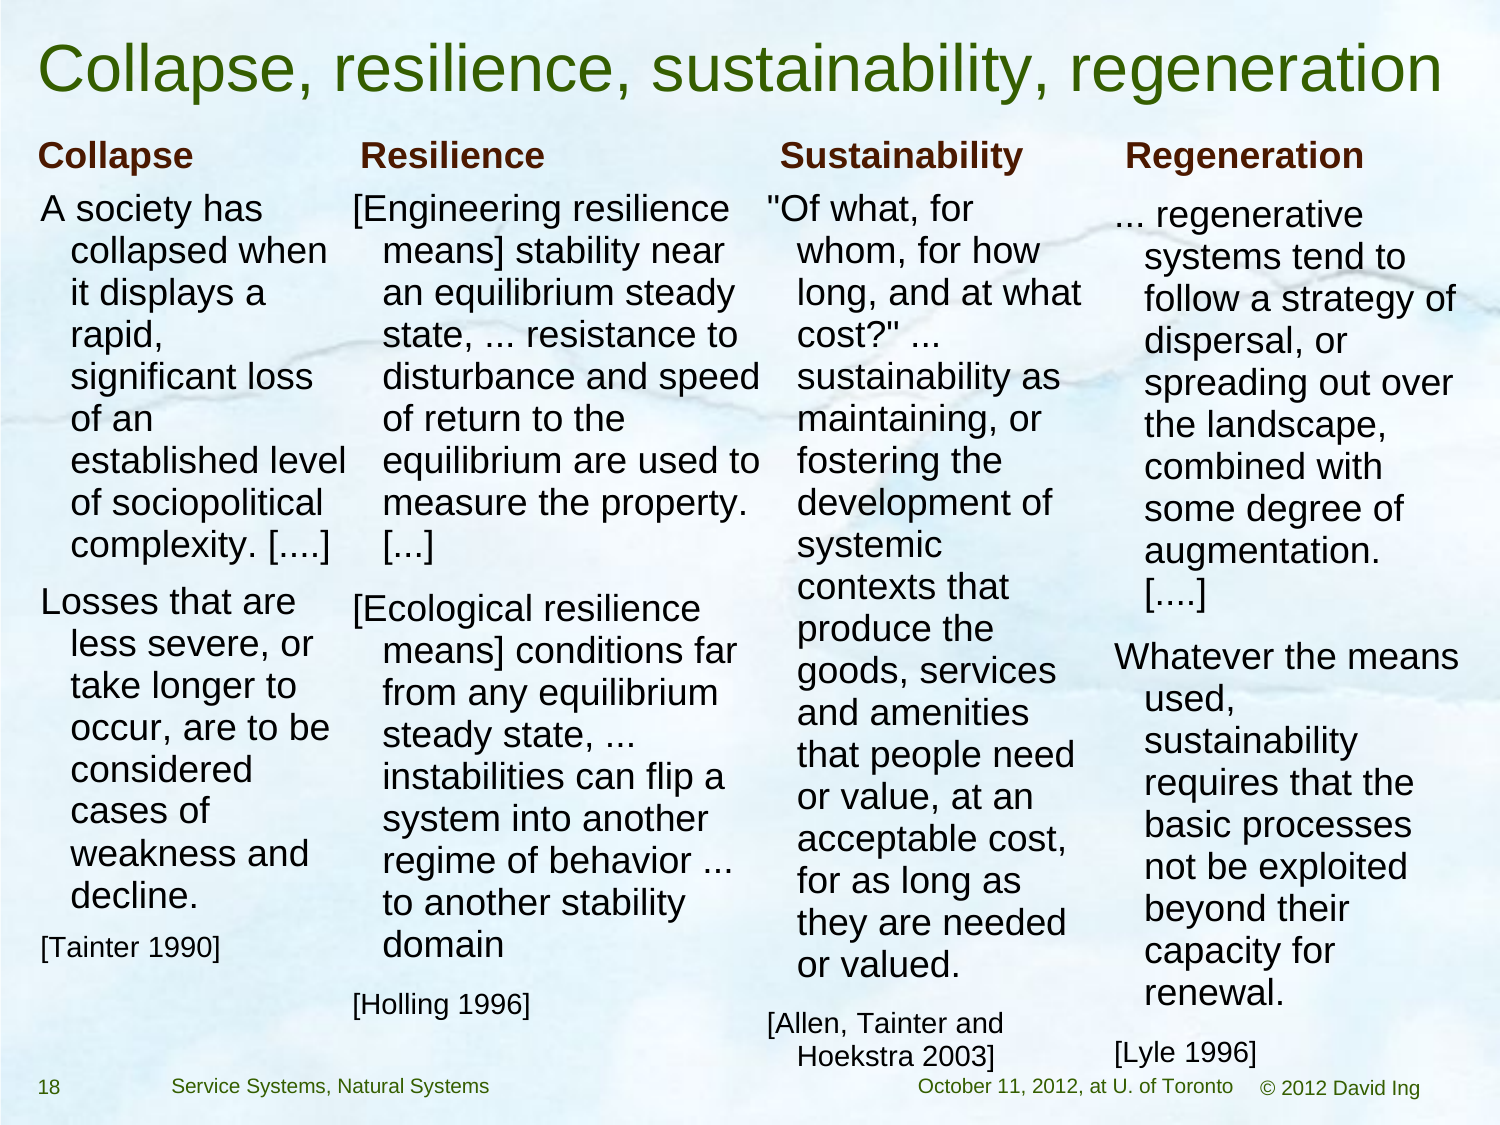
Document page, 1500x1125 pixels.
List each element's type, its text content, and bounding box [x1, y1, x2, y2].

table_header Resilience [354, 128, 723, 179]
text_box "Of what, for whom, for how long, and at what cost?" ... sustainability as maintaining, or fostering the development of systemic contexts that produce the goods, services and amenities that people need or value, at an acceptable cost, for as long as they are needed or valued. [Allen, Tainter and Hoekstra 2003] [752, 179, 1100, 1081]
text_box [Engineering resilience means] stability near an equilibrium steady state, ... resistance to disturbance and speed of return to the equilibrium are used to measure the property. [...] [Ecological resilience means] conditions far from any equilibrium steady state, ... instabilities can flip a system into another regime of behavior ... to another stability domain [Holling 1996] [337, 179, 752, 1029]
table_header [723, 128, 774, 179]
picture [0, 0, 1500, 1125]
table_header Sustainability [774, 128, 1097, 179]
table_header [1097, 128, 1119, 183]
title Collapse, resilience, sustainability, regeneration [37, 37, 1463, 152]
table_header Collapse [32, 128, 337, 179]
text_box ... regenerative systems tend to follow a strategy of dispersal, or spreading out over the landscape, combined with some degree of augmentation. [....] Whatever the means used, sustainability requires that the basic processes not be exploited beyond their capacity for renewal. [Lyle 1996] [1099, 185, 1475, 1077]
text_box A society has collapsed when it displays a rapid, significant loss of an established level of sociopolitical complexity. [....] Losses that are less severe, or take longer to occur, are to be considered cases of weakness and decline. [Tainter 1990] [25, 179, 337, 976]
table_header [337, 128, 354, 179]
table_header Regeneration [1119, 128, 1409, 183]
